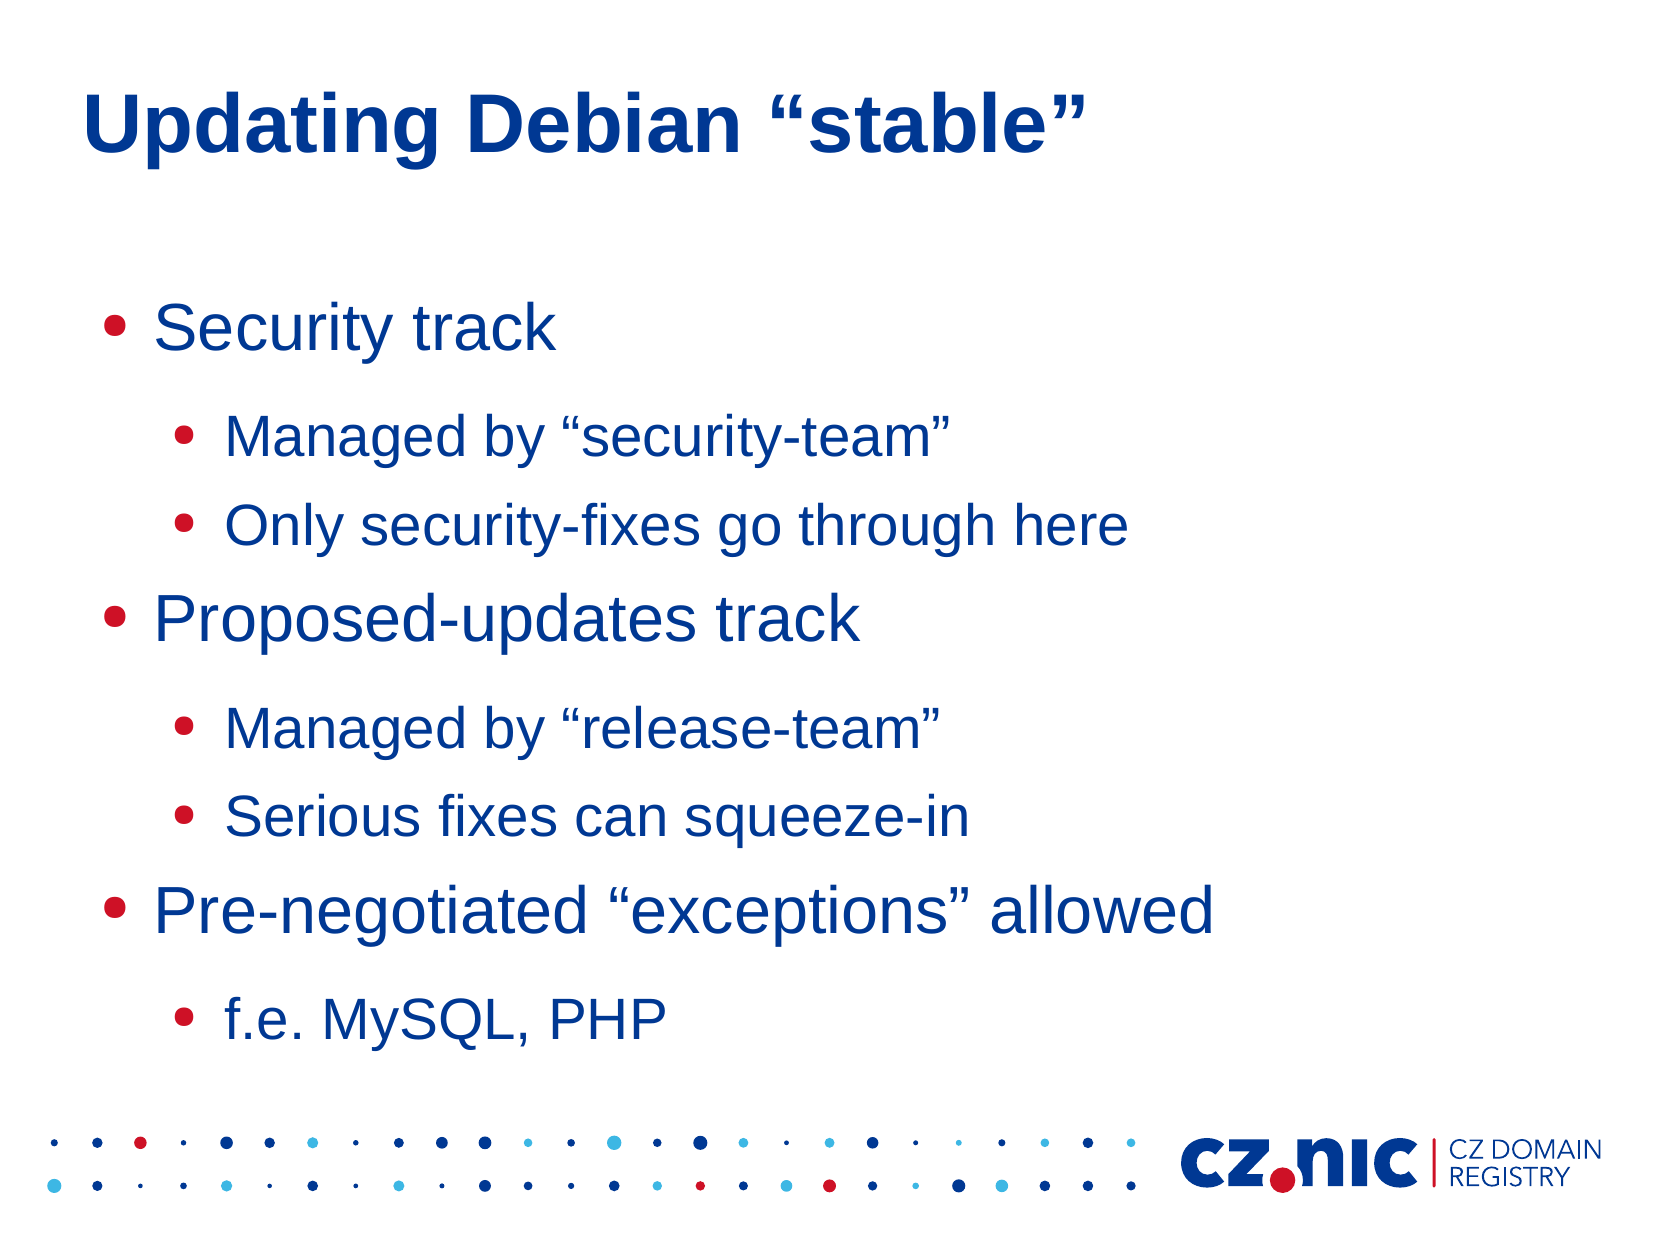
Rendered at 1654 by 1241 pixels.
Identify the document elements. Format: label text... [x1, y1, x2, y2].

title Updating Debian “stable” [82, 70, 1571, 178]
list Security track Managed by “security-team” Only security-fixes go through here Proposed-updates track Managed by “release-team” Serious fixes can squeeze-in Pre-negotiated “exceptions” allowed f.e. MySQL, PHP [82, 290, 1571, 1010]
